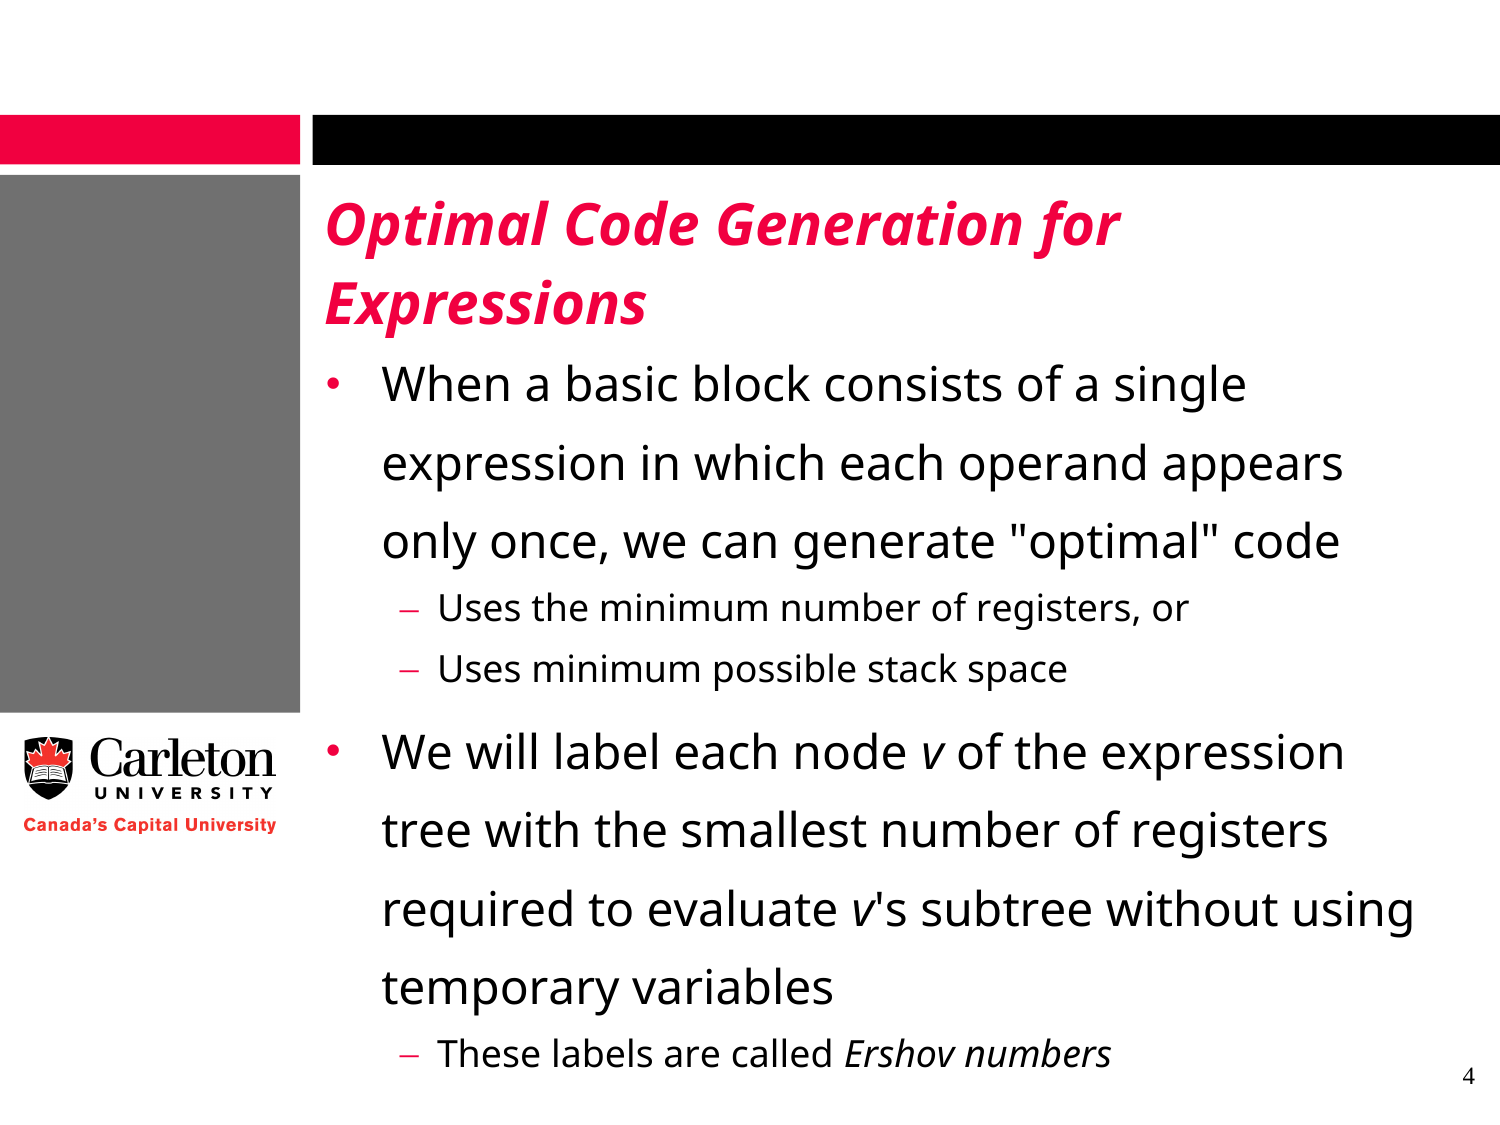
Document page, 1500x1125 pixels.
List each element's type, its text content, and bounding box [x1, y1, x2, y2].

picture [24, 737, 276, 834]
list When a basic block consists of a single expression in which each operand appears only once, we can generate "optimal" code Uses the minimum number of registers, or Uses minimum possible stack space We will label each node v of the expression tree with the smallest number of registers required to evaluate v's subtree without using temporary variables These labels are called Ershov numbers [324, 337, 1450, 1036]
title Optimal Code Generation for Expressions [324, 194, 1450, 331]
